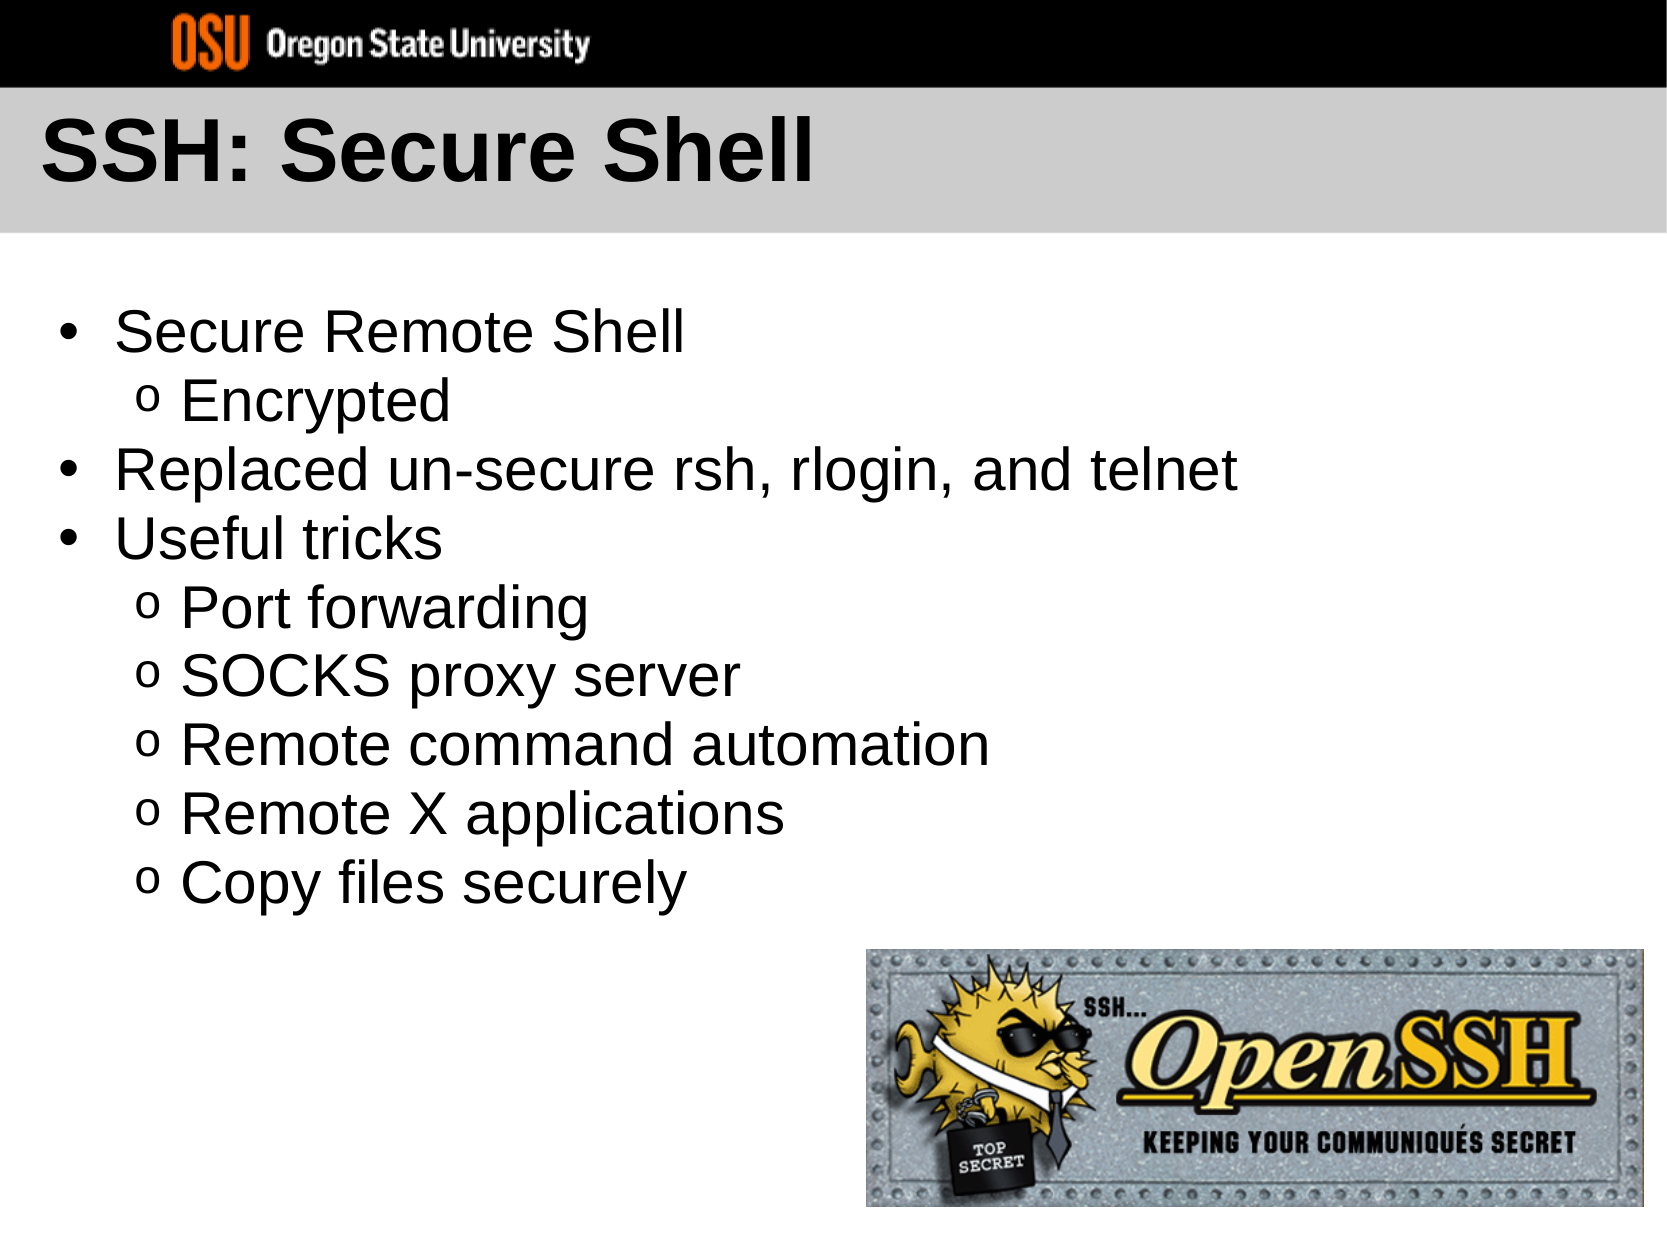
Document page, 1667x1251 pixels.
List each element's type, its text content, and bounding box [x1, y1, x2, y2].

picture [0, 0, 1667, 1251]
title SSH: Secure Shell [40, 99, 1625, 249]
list Secure Remote Shell Encrypted Replaced un-secure rsh, rlogin, and telnet Useful tricks Port forwarding SOCKS proxy server Remote command automation Remote X applications Copy files securely [39, 297, 1263, 1168]
